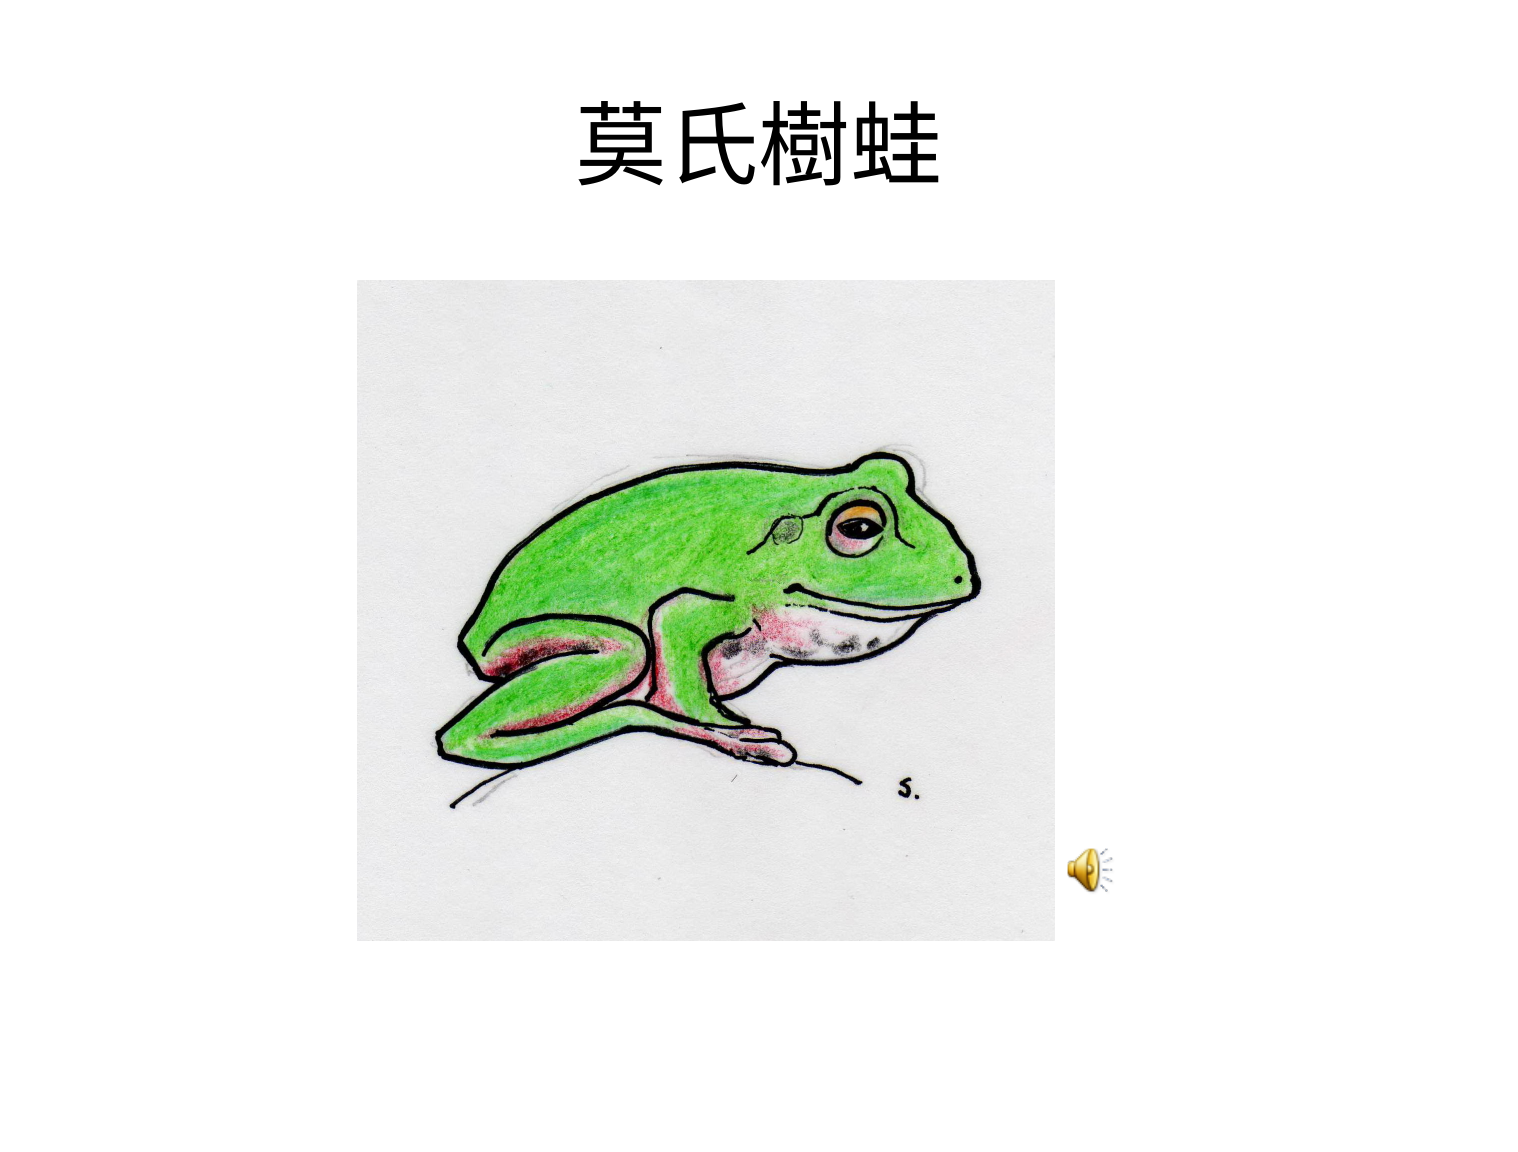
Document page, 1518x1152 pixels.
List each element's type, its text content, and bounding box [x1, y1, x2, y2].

picture [1066, 847, 1117, 898]
title 莫氏樹蛙 [75, 46, 1443, 238]
picture [357, 280, 1055, 941]
